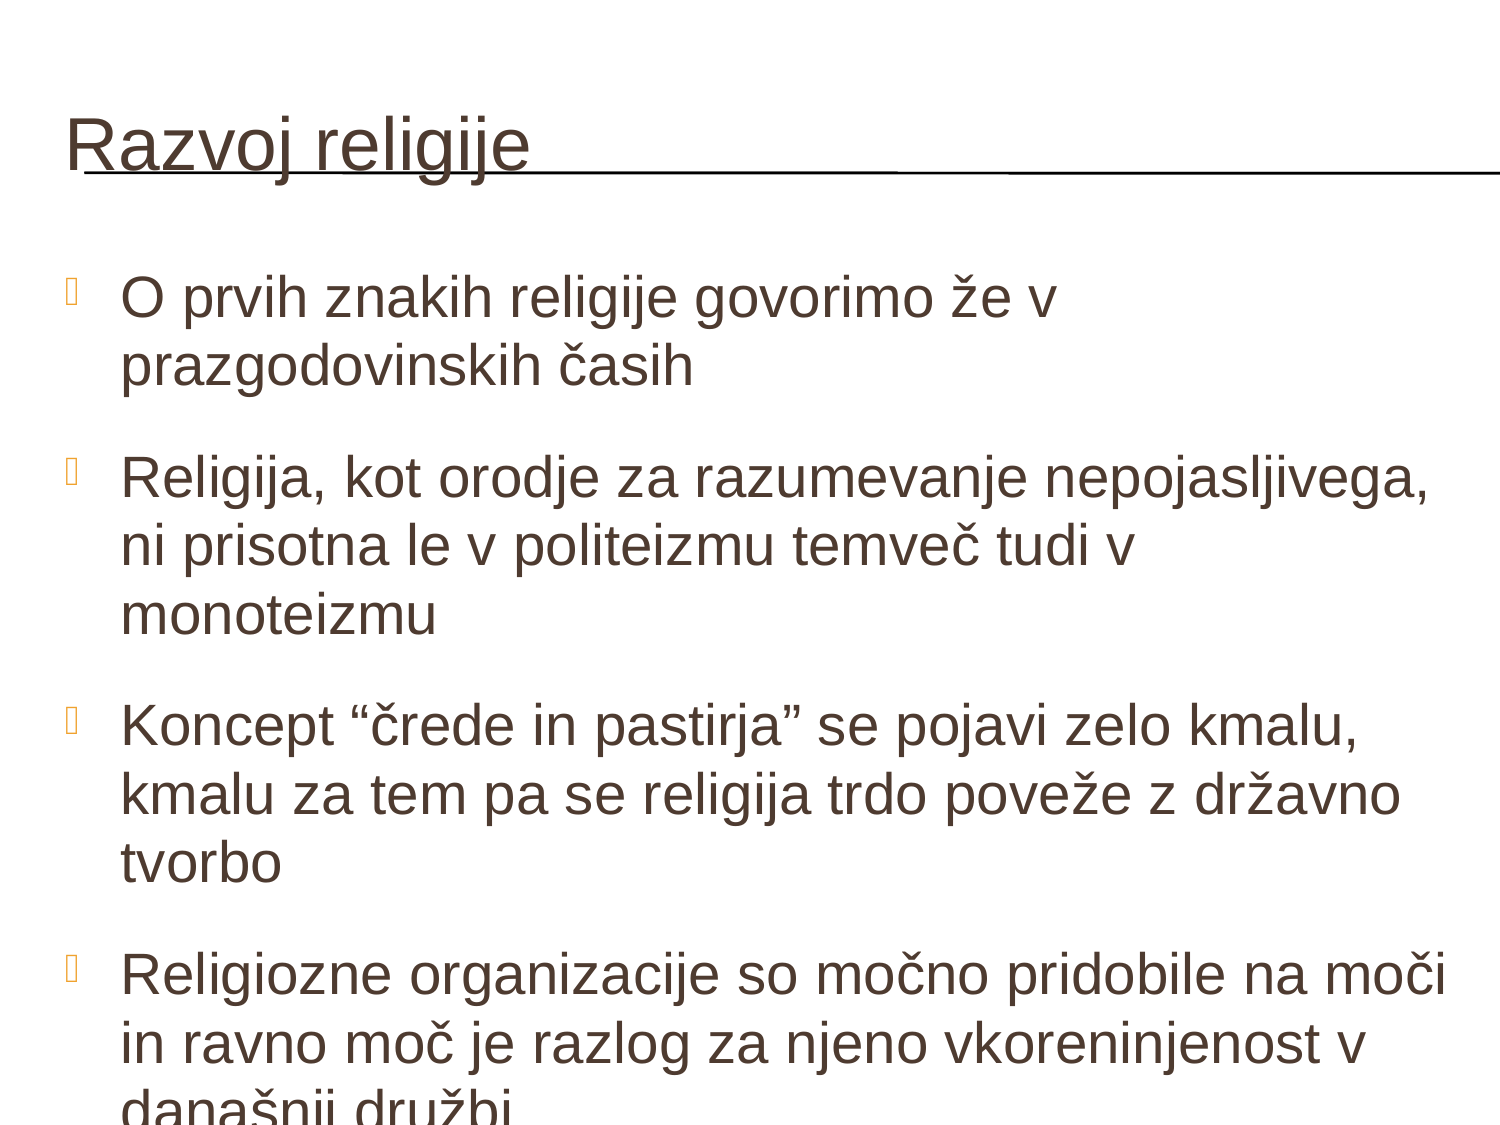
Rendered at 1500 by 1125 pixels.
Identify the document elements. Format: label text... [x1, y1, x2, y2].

title Razvoj religije [50, 75, 1475, 213]
text_box O prvih znakih religije govorimo že v prazgodovinskih časih Religija, kot orodje za razumevanje nepojasljivega, ni prisotna le v politeizmu temveč tudi v monoteizmu Koncept “črede in pastirja” se pojavi zelo kmalu, kmalu za tem pa se religija trdo poveže z državno tvorbo Religiozne organizacije so močno pridobile na moči in ravno moč je razlog za njeno vkoreninjenost v današnji družbi [49, 254, 1475, 998]
